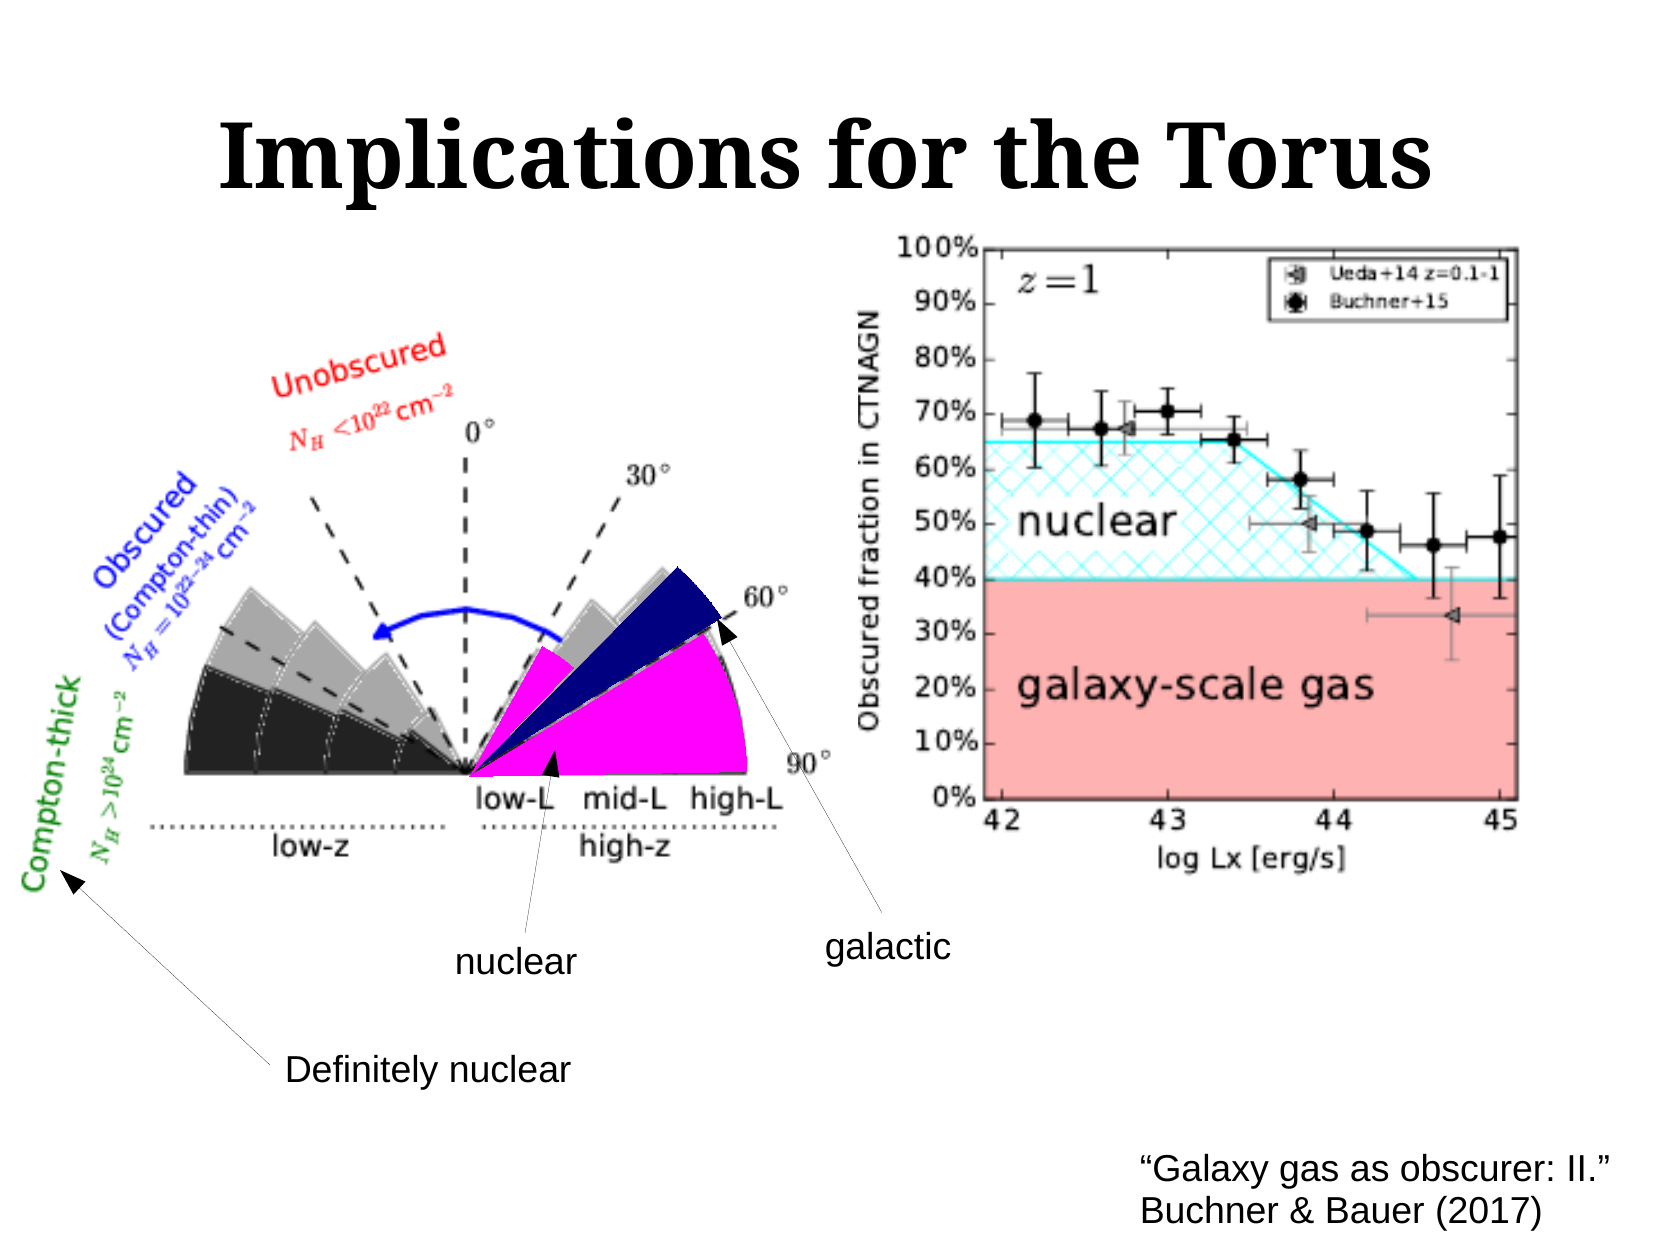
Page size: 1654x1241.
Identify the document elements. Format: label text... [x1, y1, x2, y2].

text_box Definitely nuclear [270, 1040, 811, 1098]
text_box nuclear [439, 933, 980, 991]
text_box [469, 566, 747, 777]
text_box galactic [810, 918, 1351, 976]
text_box “Galaxy gas as obscurer: II.” Buchner & Bauer (2017) [1125, 1140, 1646, 1241]
picture [2, 209, 1609, 1152]
title Implications for the Torus [82, 49, 1571, 257]
